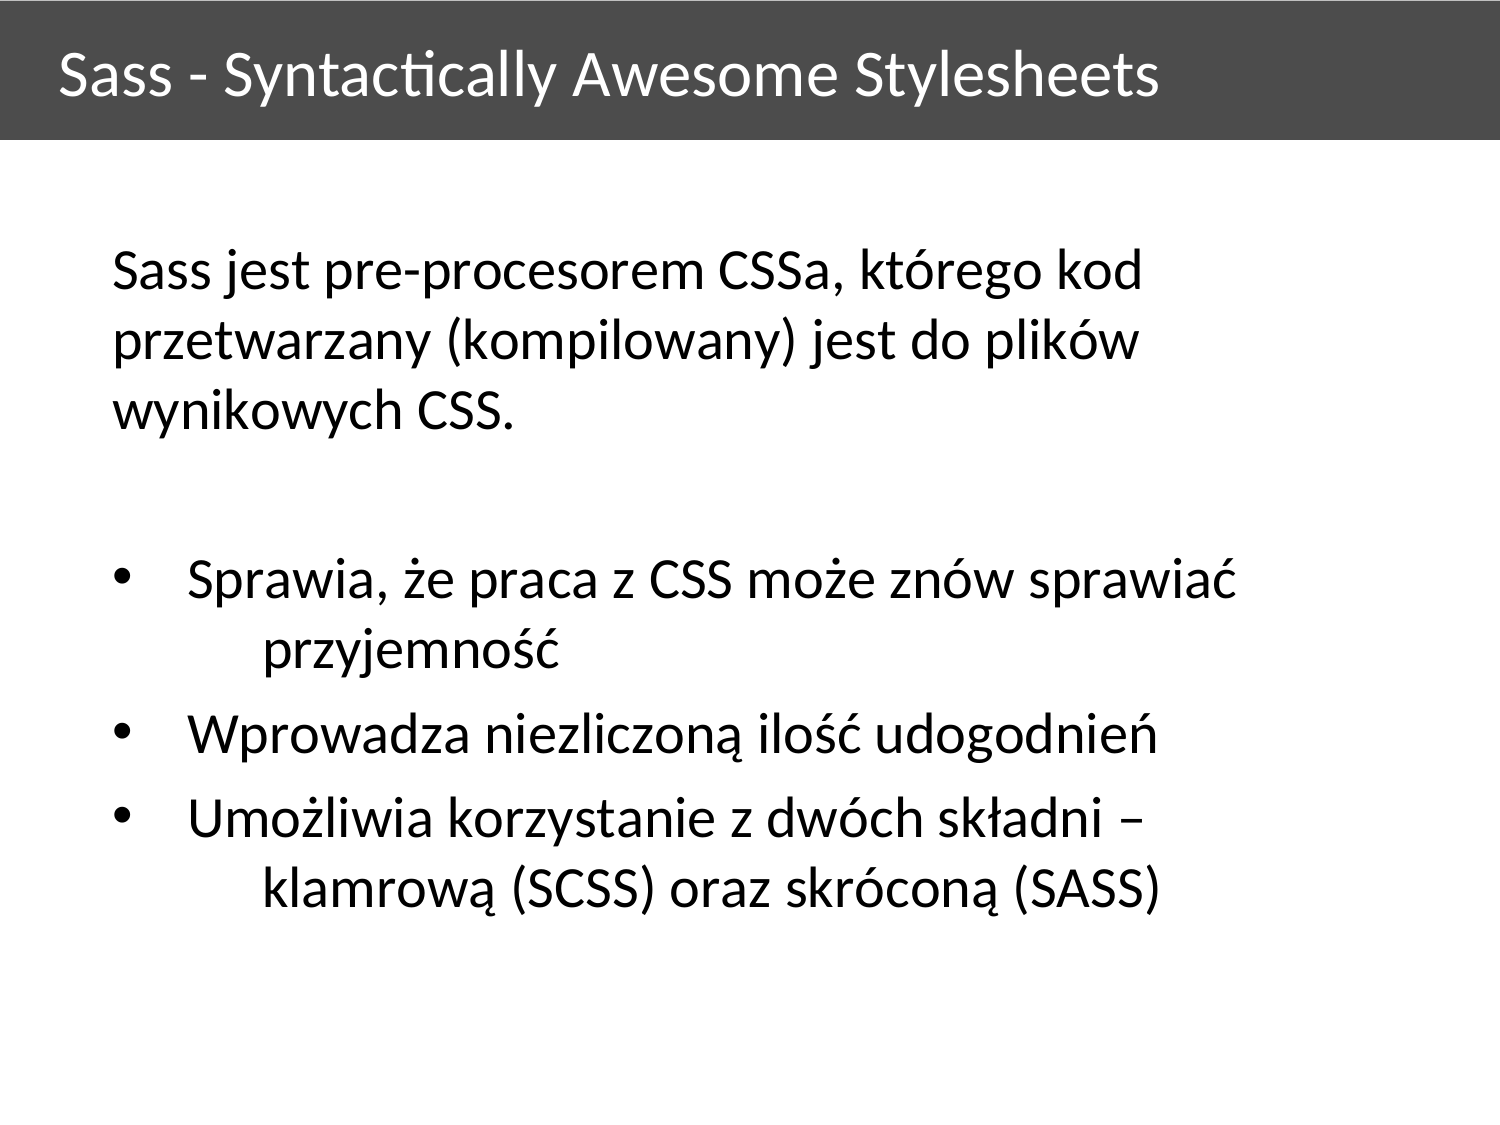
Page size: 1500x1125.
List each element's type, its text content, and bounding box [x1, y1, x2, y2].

text_box Sass - Syntactically Awesome Stylesheets [0, 1, 1500, 140]
subtitle Sass jest pre-procesorem CSSa, którego kod przetwarzany (kompilowany) jest do plików wynikowych CSS. Sprawia, że praca z CSS może znów sprawiać przyjemność Wprowadza niezliczoną ilość udogodnień Umożliwia korzystanie z dwóch składni – klamrową (SCSS) oraz skróconą (SASS) [0, 142, 1495, 933]
